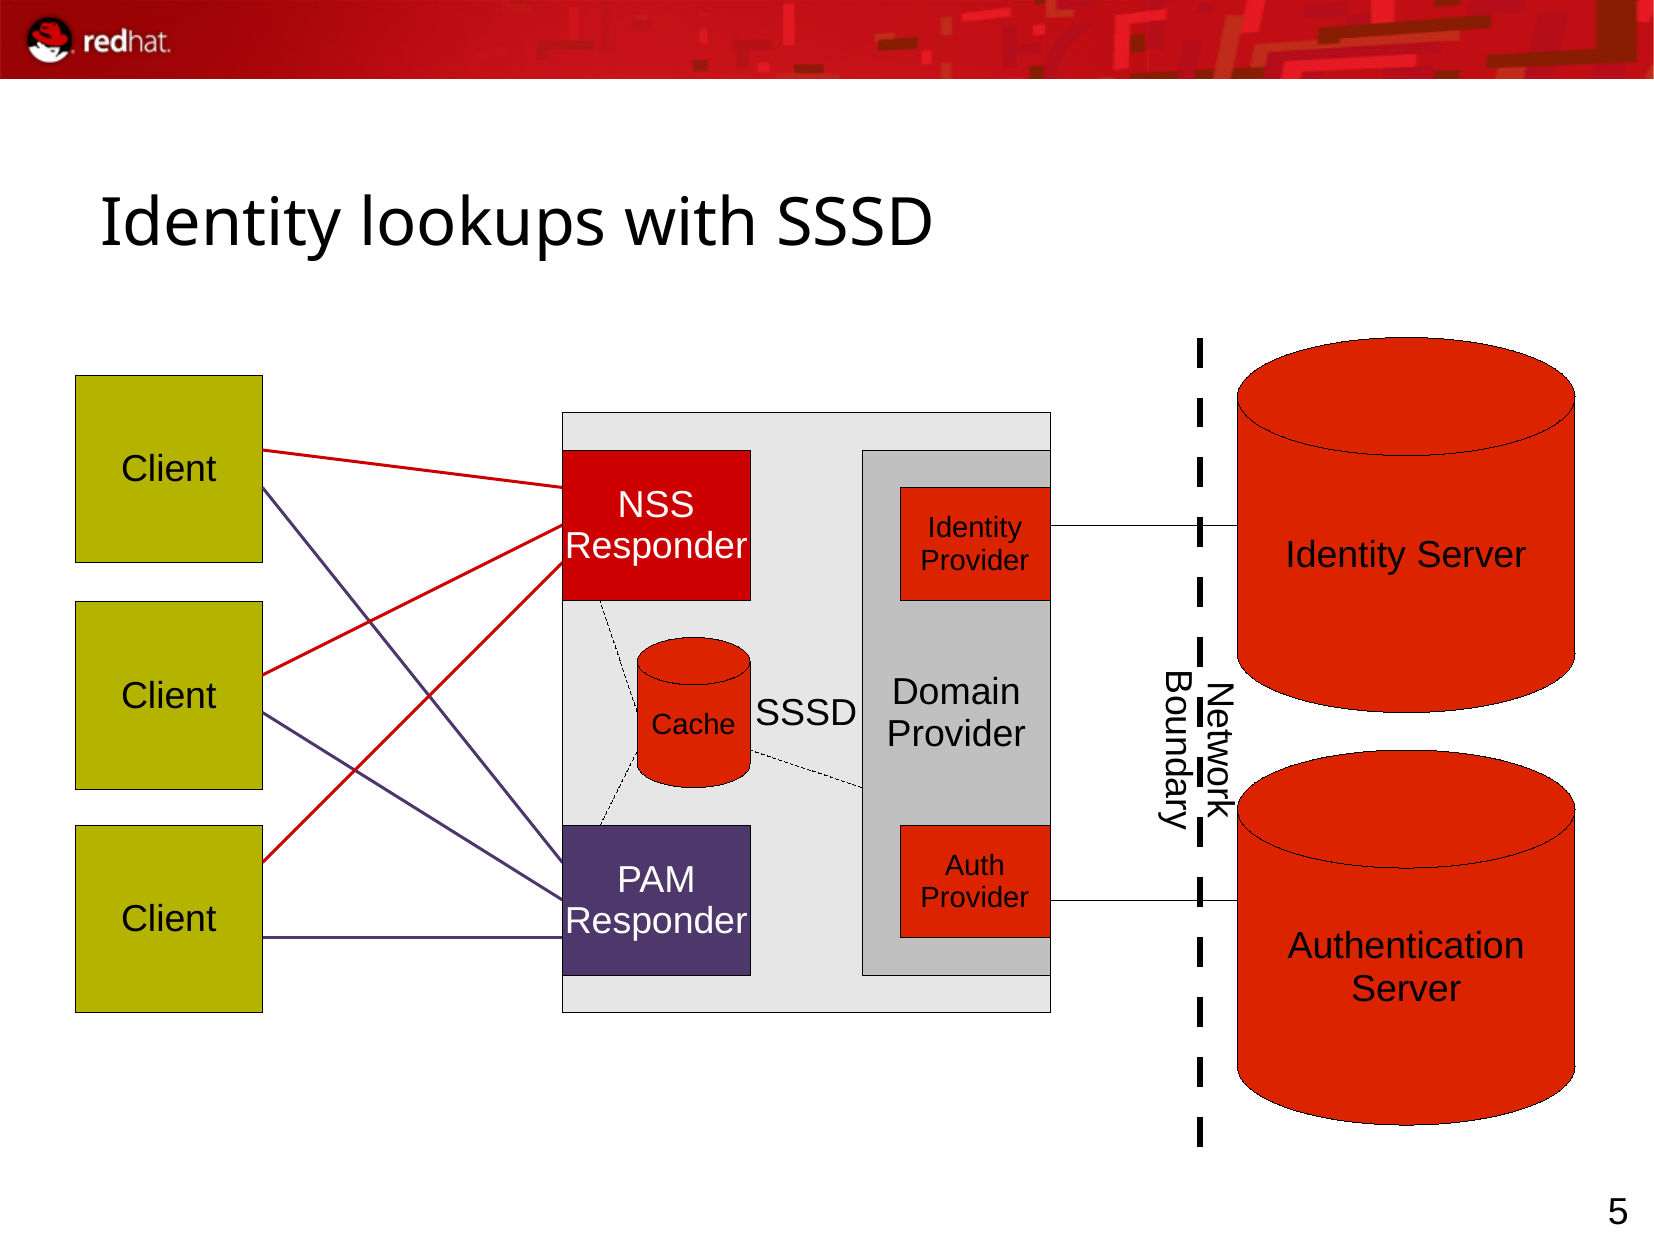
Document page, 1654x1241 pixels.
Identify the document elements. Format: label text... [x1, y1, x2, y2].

text_box PAM Responder [562, 825, 751, 976]
text_box Client [75, 601, 263, 790]
text_box Identity Provider [900, 487, 1051, 601]
text_box Client [75, 825, 263, 1013]
title Identity lookups with SSSD [100, 164, 1506, 275]
text_box SSSD [562, 412, 1051, 1013]
text_box Domain Provider [862, 450, 1051, 976]
text_box Auth Provider [900, 825, 1051, 938]
text_box Cache [637, 637, 751, 788]
text_box Authentication Server [1237, 750, 1576, 1126]
text_box Identity Server [1237, 337, 1576, 713]
text_box Client [75, 375, 263, 563]
picture [0, 0, 1654, 79]
text_box NSS Responder [562, 450, 751, 601]
